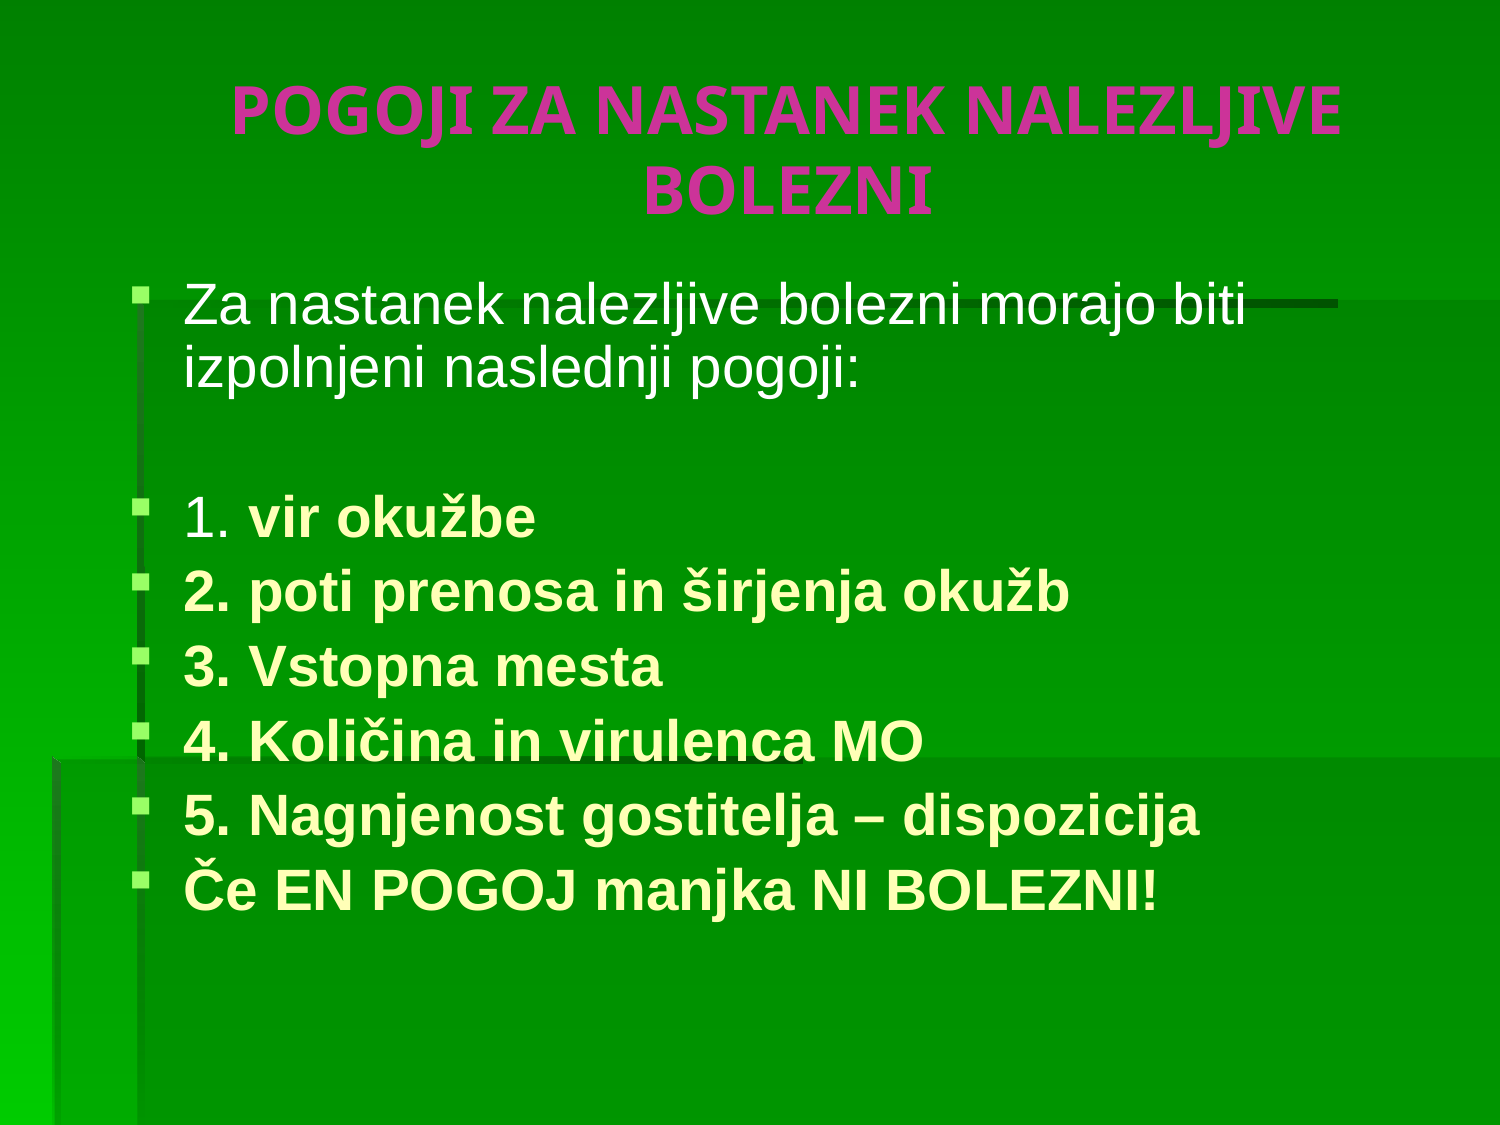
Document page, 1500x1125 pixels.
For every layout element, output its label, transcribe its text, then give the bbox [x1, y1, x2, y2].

title POGOJI ZA NASTANEK NALEZLJIVE BOLEZNI [123, 40, 1451, 256]
list Za nastanek nalezljive bolezni morajo biti izpolnjeni naslednji pogoji: 1. vir okužbe 2. poti prenosa in širjenja okužb 3. Vstopna mesta 4. Količina in virulenca MO 5. Nagnjenost gostitelja – dispozicija Če EN POGOJ manjka NI BOLEZNI! [112, 267, 1426, 955]
